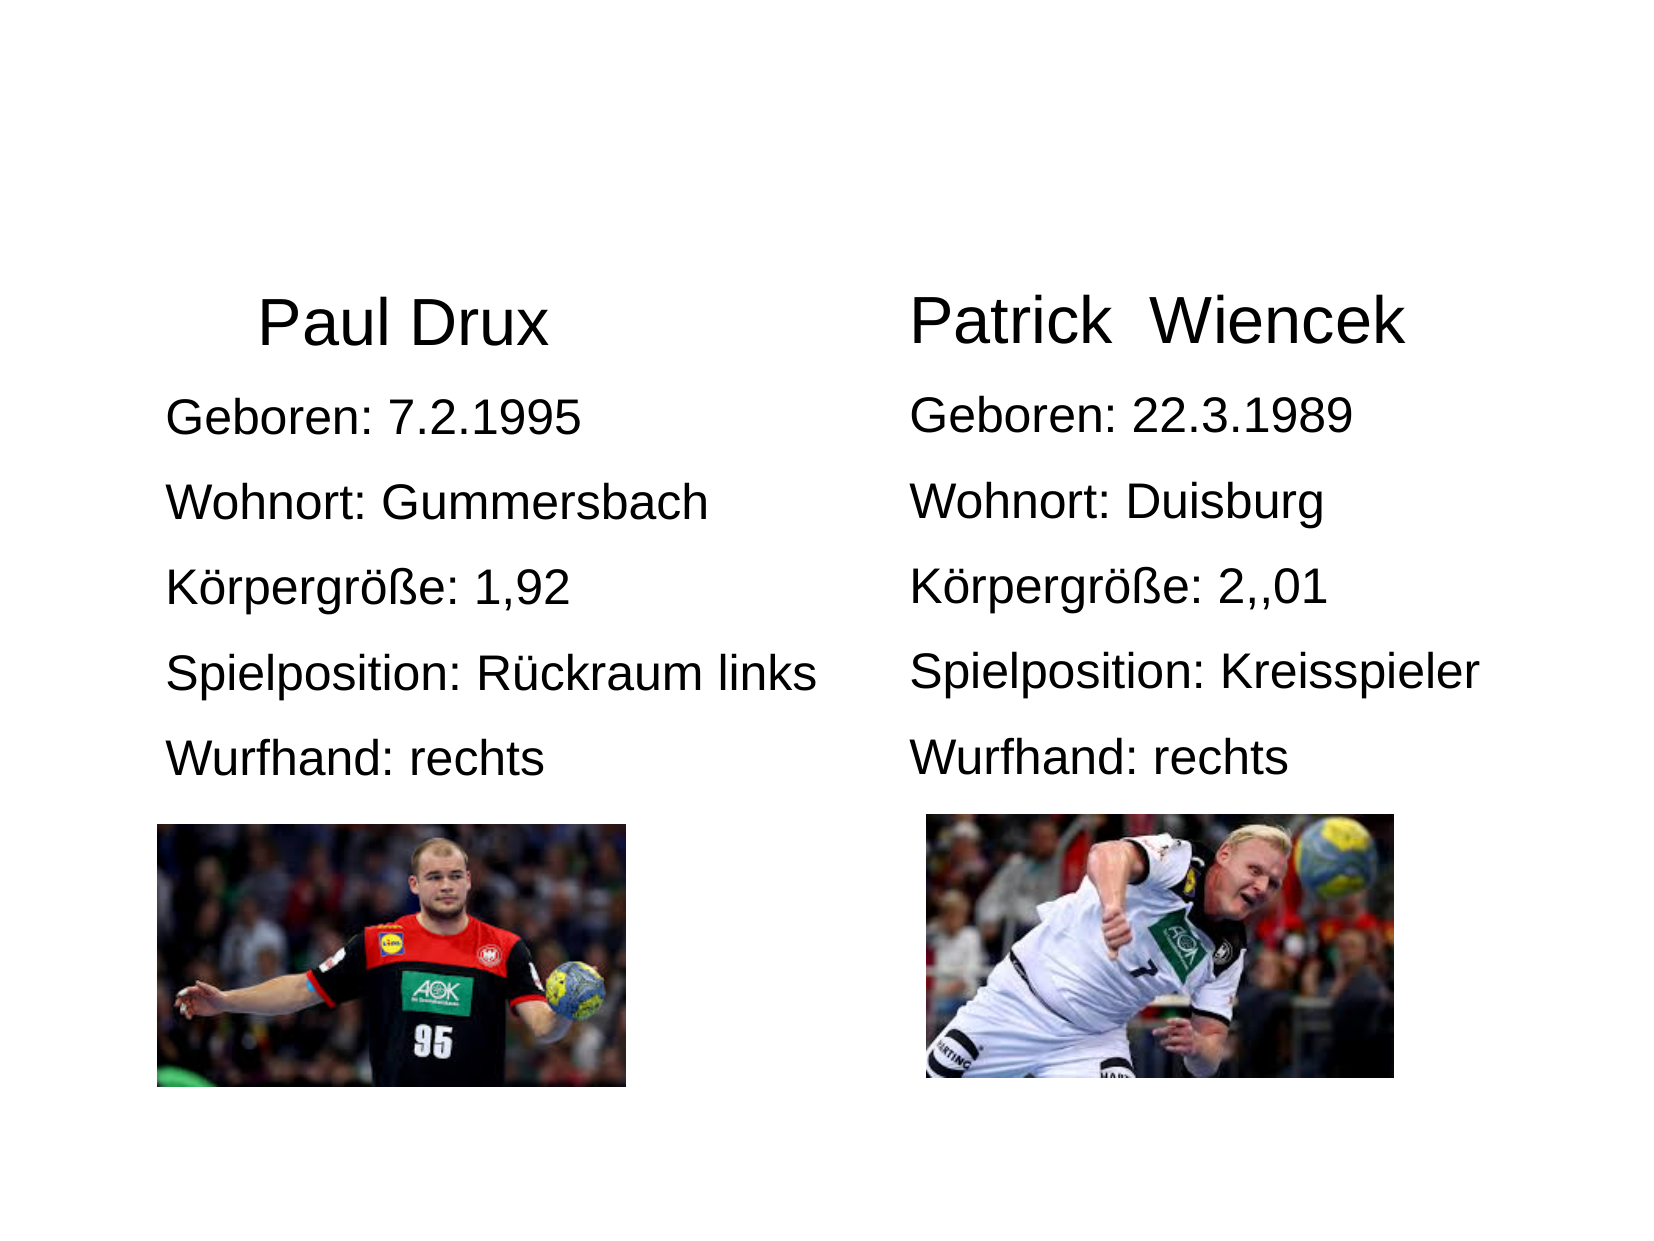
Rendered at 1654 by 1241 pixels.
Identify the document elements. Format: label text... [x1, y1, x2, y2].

picture [926, 814, 1394, 1078]
picture [157, 824, 626, 1087]
list Patrick Wiencek Geboren: 22.3.1989 Wohnort: Duisburg Körpergröße: 2,,01 Spielposition: Kreisspieler Wurfhand: rechts [838, 283, 1572, 1010]
list Paul Drux Geboren: 7.2.1995 Wohnort: Gummersbach Körpergröße: 1,92 Spielposition: Rückraum links Wurfhand: rechts [94, 284, 821, 1004]
